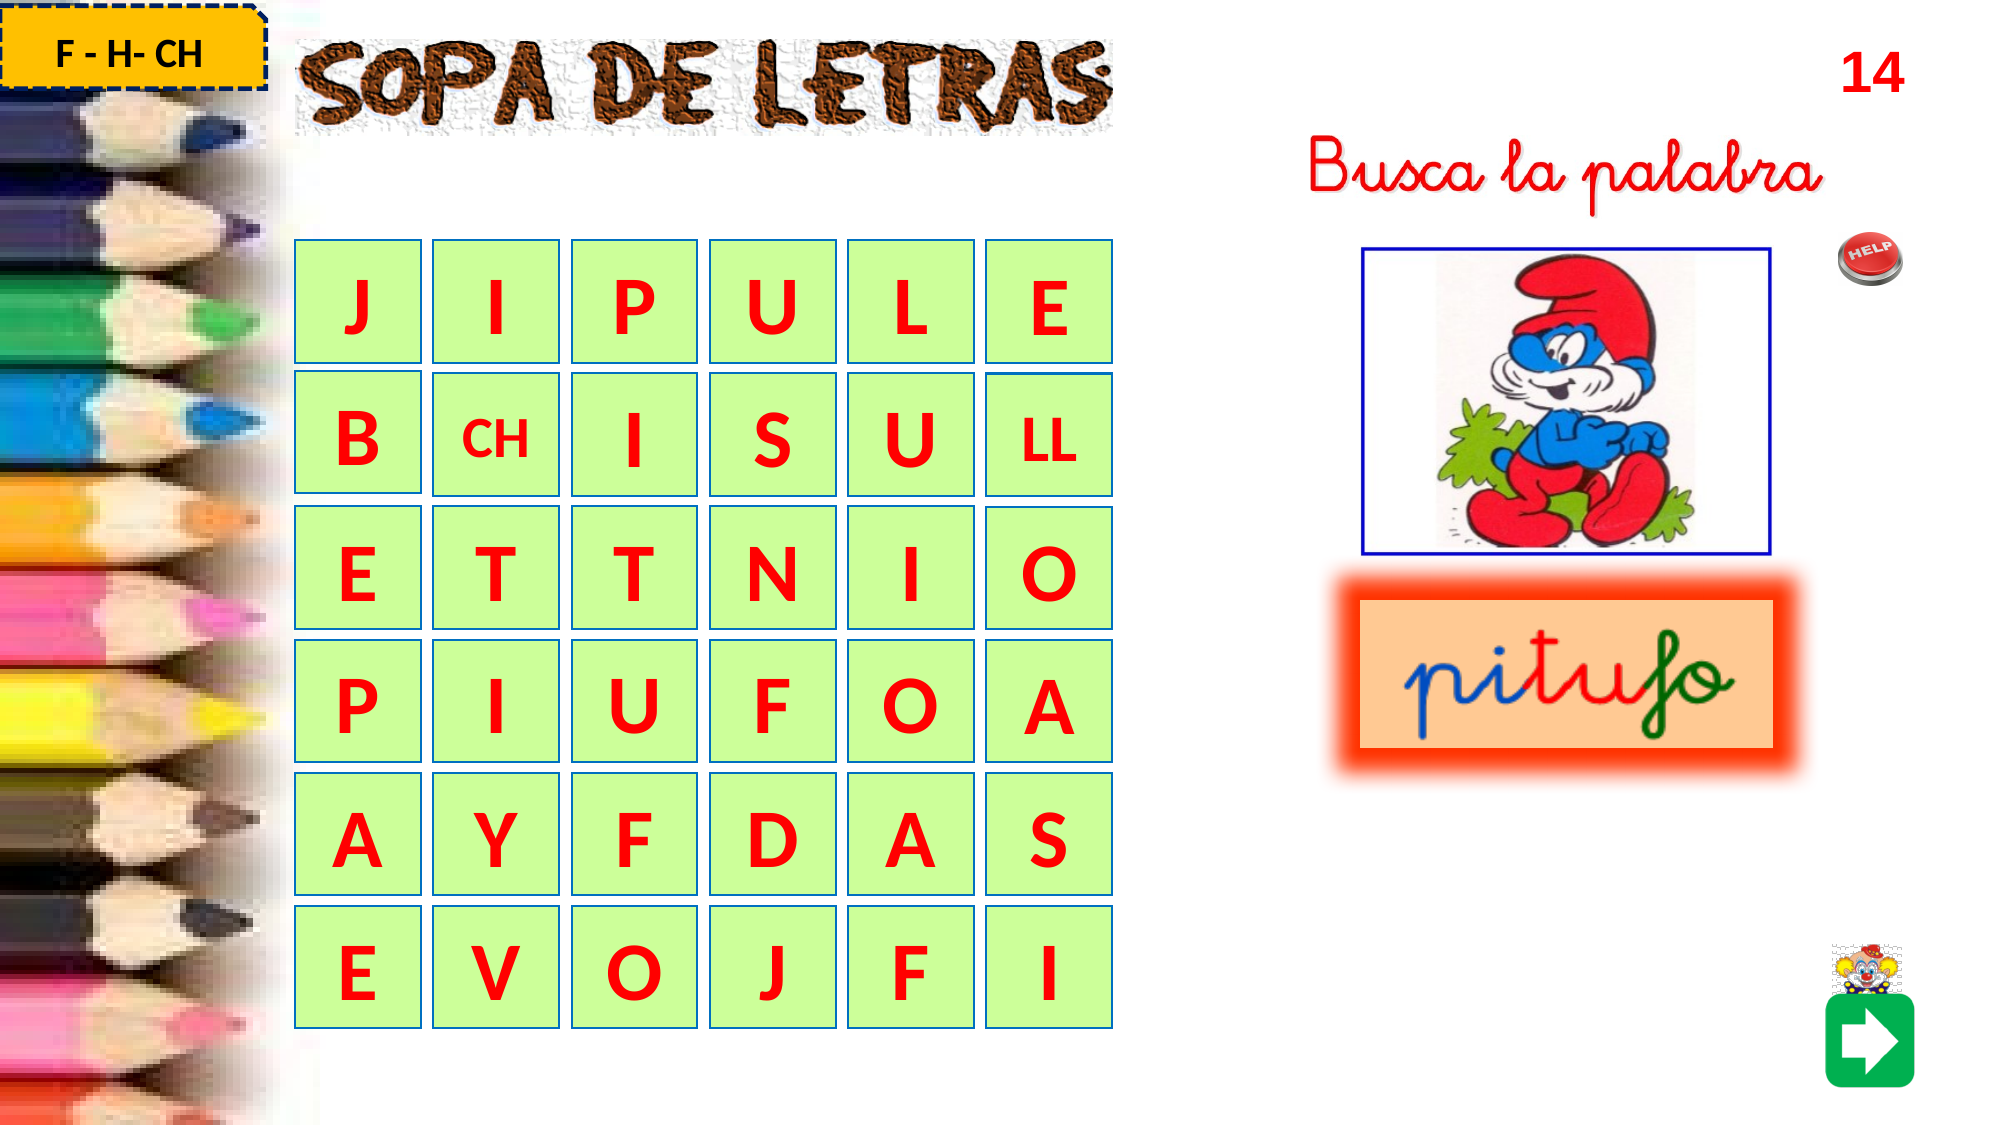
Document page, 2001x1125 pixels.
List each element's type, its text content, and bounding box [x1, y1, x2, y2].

text_box I [986, 905, 1113, 1029]
text_box A [848, 772, 974, 895]
text_box Y [433, 772, 560, 895]
text_box LL [986, 373, 1113, 496]
text_box F [848, 905, 974, 1028]
text_box F [571, 772, 698, 895]
text_box A [986, 639, 1113, 762]
text_box O [986, 506, 1113, 629]
text_box F [709, 639, 836, 762]
text_box L [848, 240, 974, 363]
text_box J [295, 240, 421, 363]
text_box I [433, 639, 560, 762]
text_box E [295, 905, 421, 1028]
text_box P [571, 240, 698, 363]
text_box N [709, 506, 836, 629]
text_box O [571, 905, 698, 1028]
text_box E [295, 506, 421, 629]
text_box A [295, 772, 421, 895]
text_box B [295, 370, 421, 494]
text_box CH [433, 373, 560, 496]
text_box U [709, 240, 836, 363]
text_box V [433, 905, 560, 1028]
text_box D [709, 772, 836, 895]
text_box S [986, 772, 1113, 895]
text_box S [709, 373, 836, 496]
text_box T [433, 506, 560, 629]
text_box E [986, 240, 1113, 363]
text_box I [848, 506, 974, 629]
text_box O [848, 639, 974, 762]
text_box I [571, 373, 698, 496]
text_box 14 [1825, 27, 1943, 112]
text_box I [433, 240, 560, 363]
text_box U [848, 373, 974, 496]
text_box P [295, 639, 421, 762]
text_box J [709, 905, 836, 1028]
picture [0, 0, 2001, 1125]
text_box U [571, 639, 698, 762]
text_box T [571, 506, 698, 629]
text_box F - H- CH [0, 5, 266, 89]
